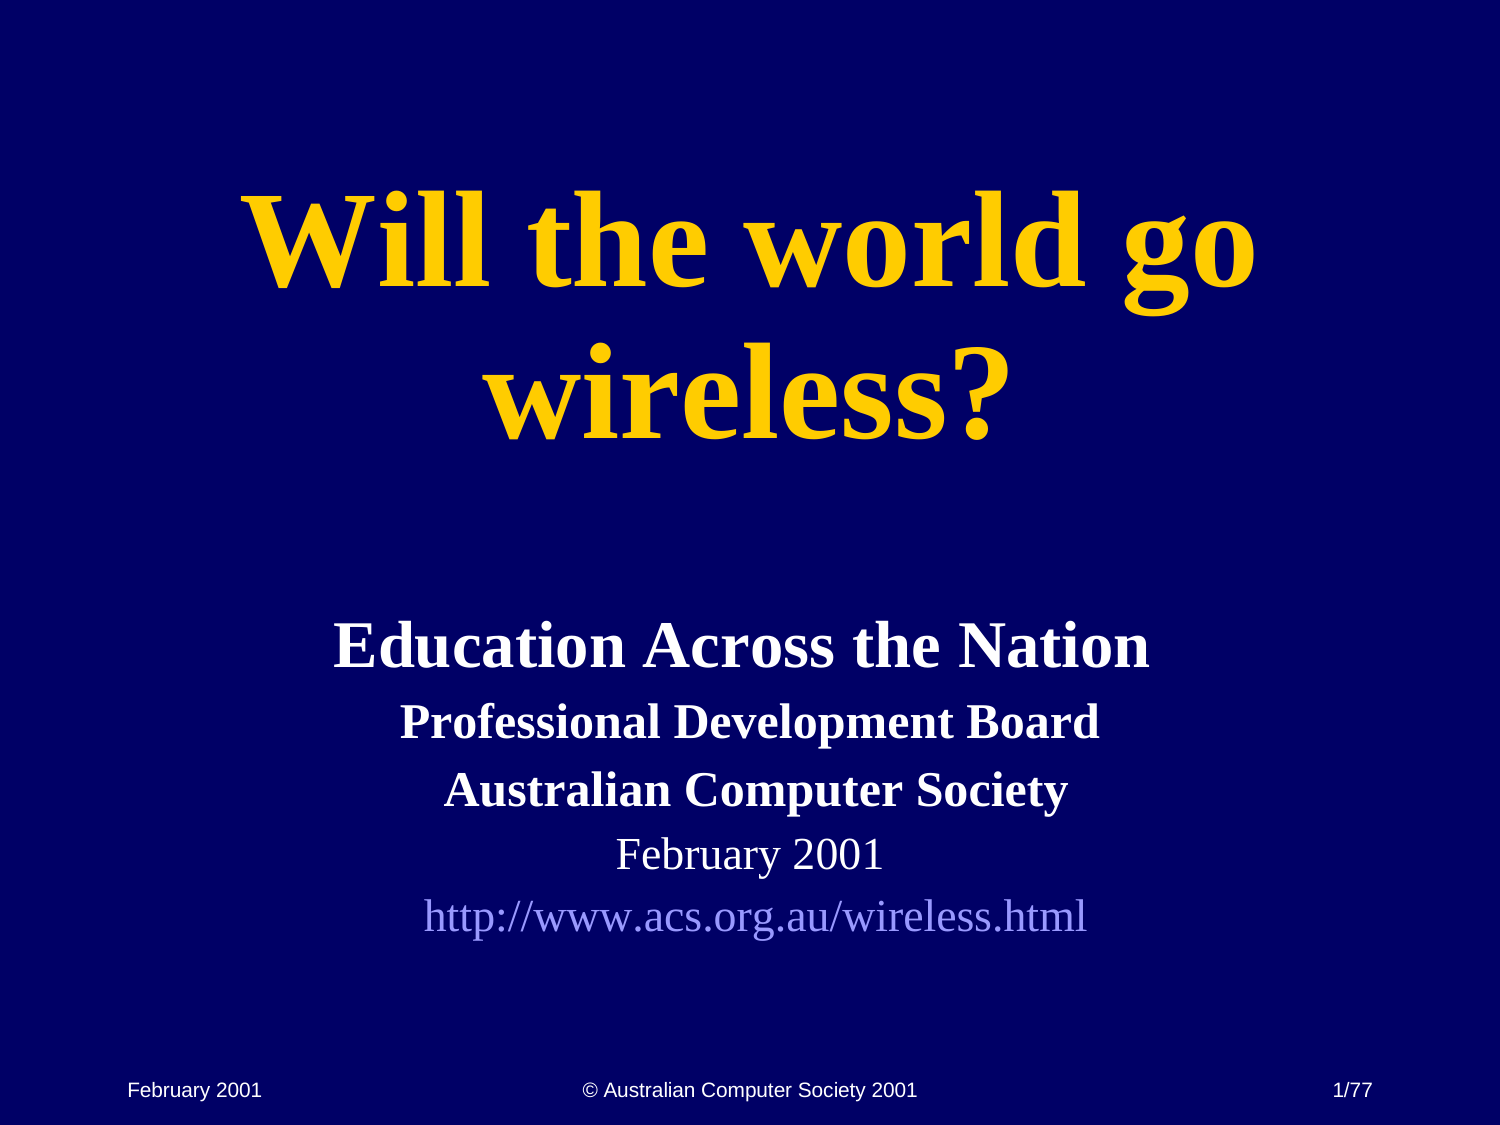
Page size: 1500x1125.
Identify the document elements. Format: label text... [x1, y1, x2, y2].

text_box Will the world go wireless? [112, 374, 1388, 563]
